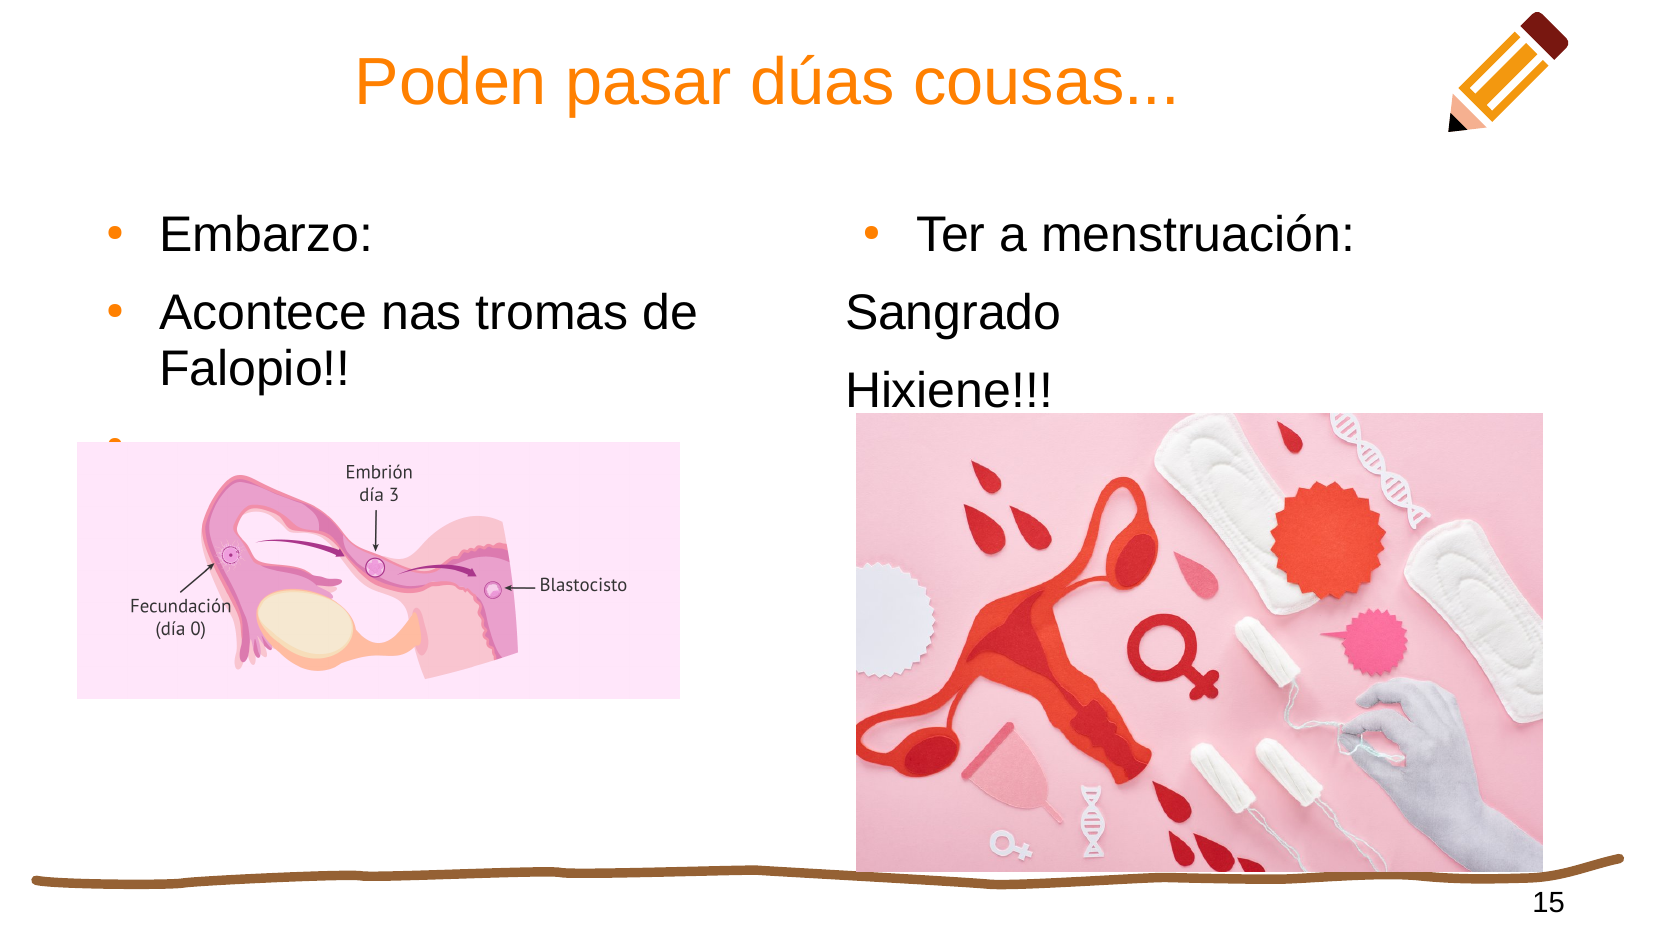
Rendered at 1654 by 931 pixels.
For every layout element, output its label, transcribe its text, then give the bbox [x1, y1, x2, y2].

title Poden pasar dúas cousas... [88, 29, 1447, 133]
picture [856, 413, 1543, 872]
list Embarzo: Acontece nas tromas de Falopio!! [88, 206, 809, 857]
picture [77, 442, 680, 699]
list Ter a menstruación: Sangrado Hixiene!!! [845, 206, 1566, 857]
